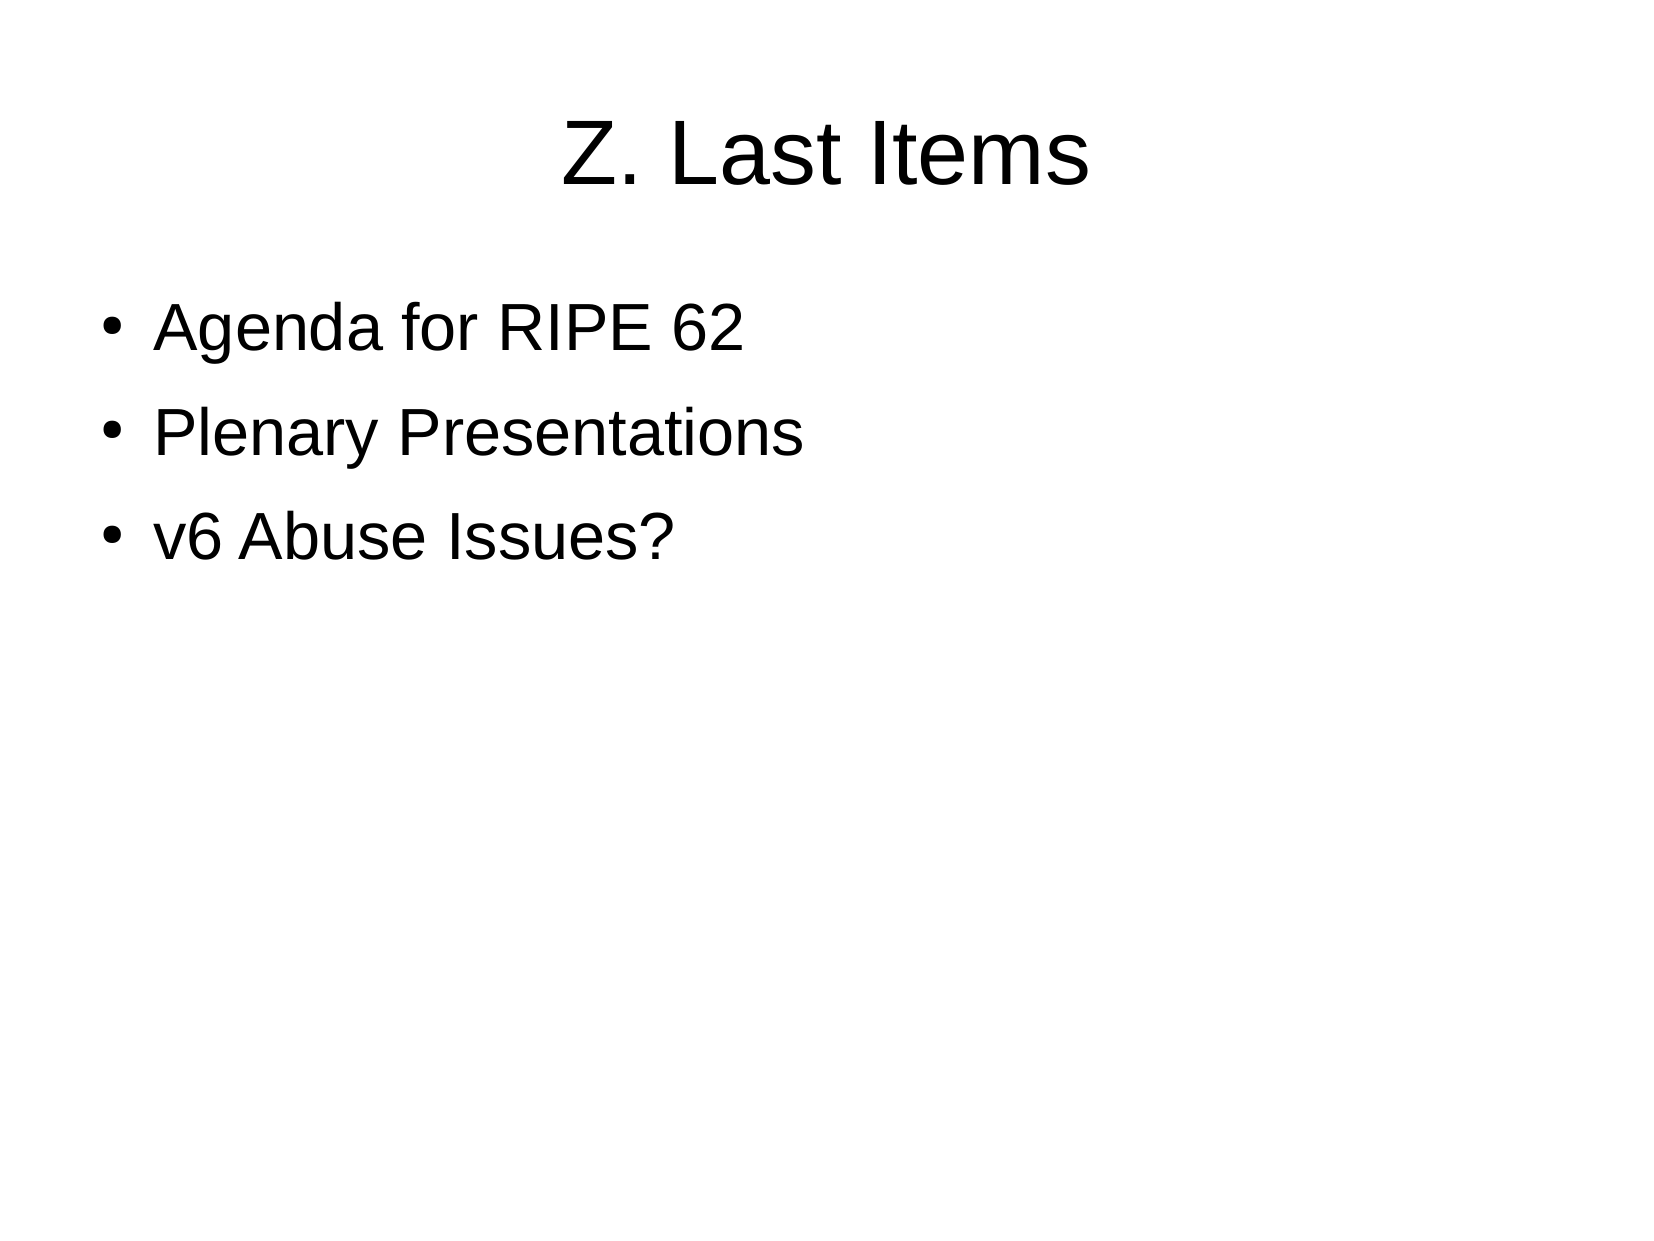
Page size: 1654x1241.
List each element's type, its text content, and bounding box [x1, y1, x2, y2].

title Z. Last Items [82, 56, 1571, 250]
list Agenda for RIPE 62 Plenary Presentations v6 Abuse Issues? [82, 290, 1571, 1094]
